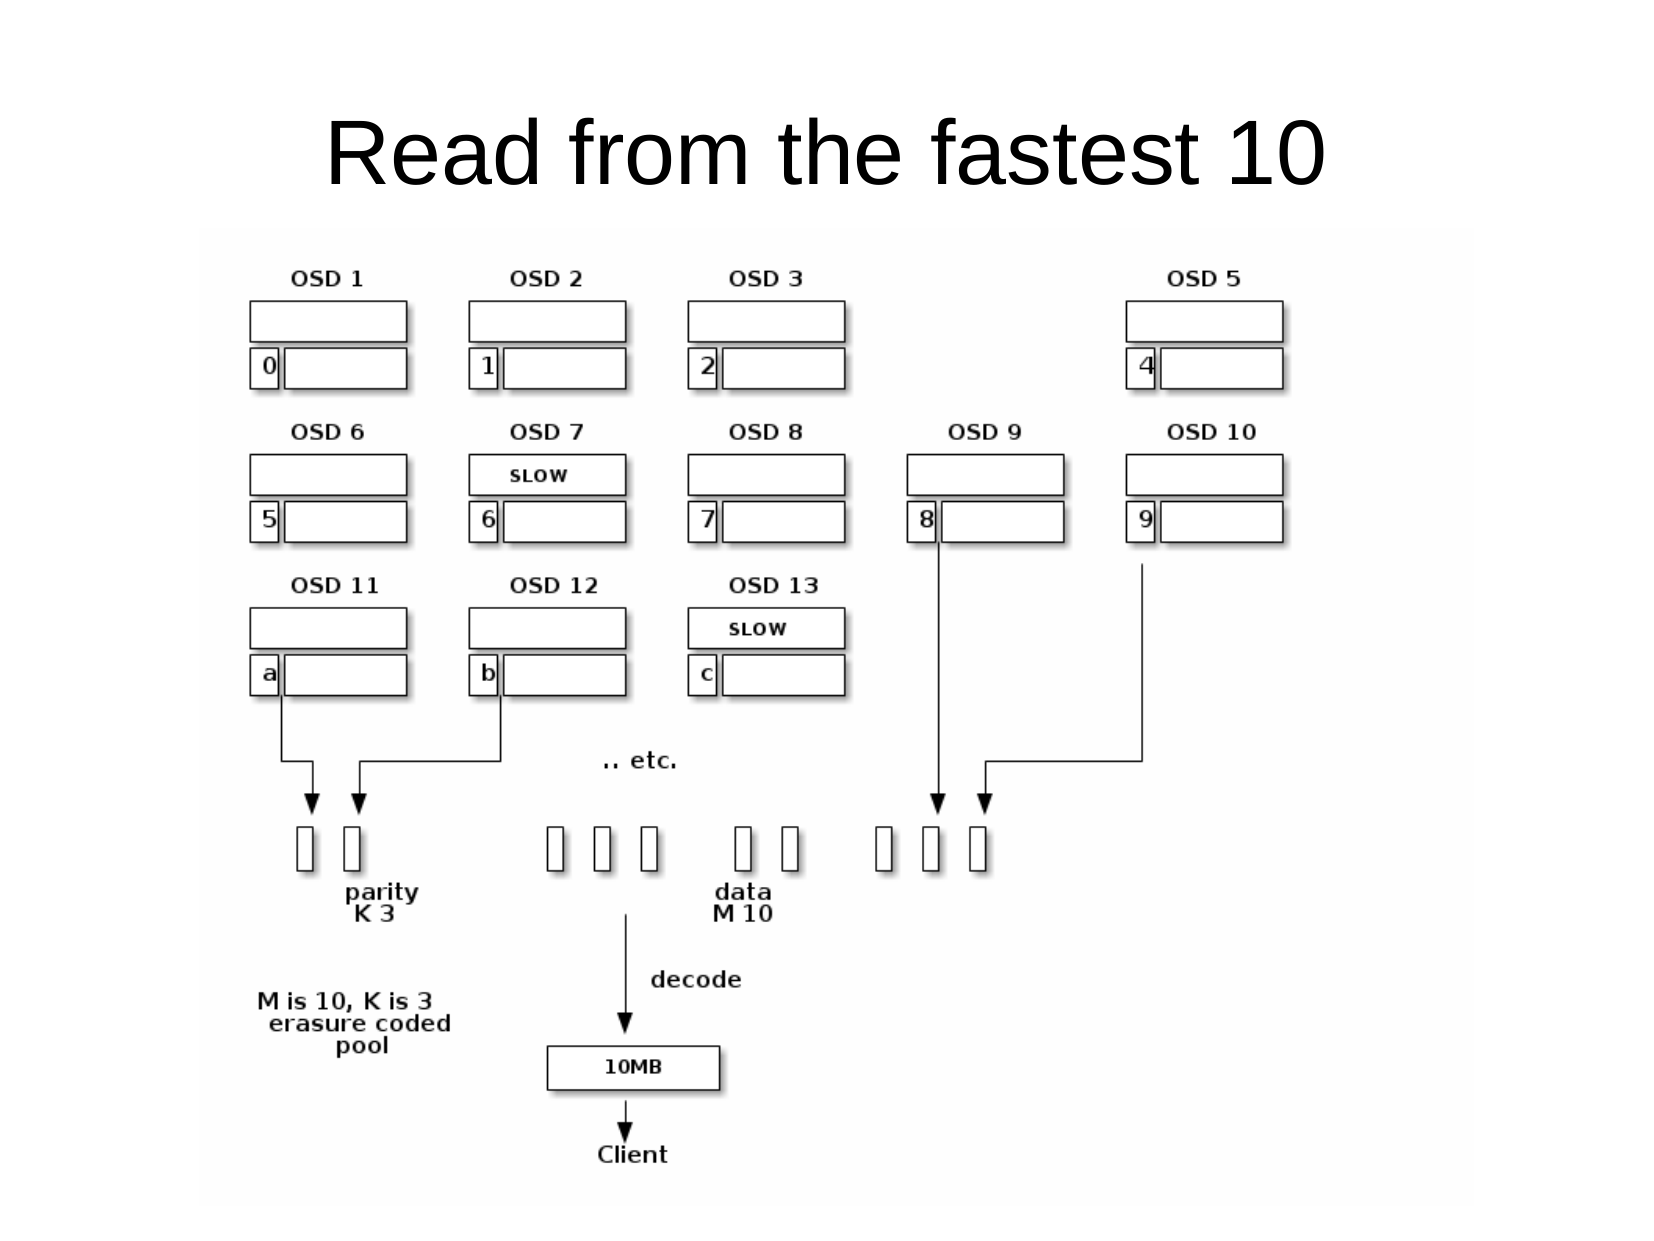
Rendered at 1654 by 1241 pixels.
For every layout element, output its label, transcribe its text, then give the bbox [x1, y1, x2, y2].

picture [195, 224, 1478, 1210]
title Read from the fastest 10 [82, 49, 1571, 257]
